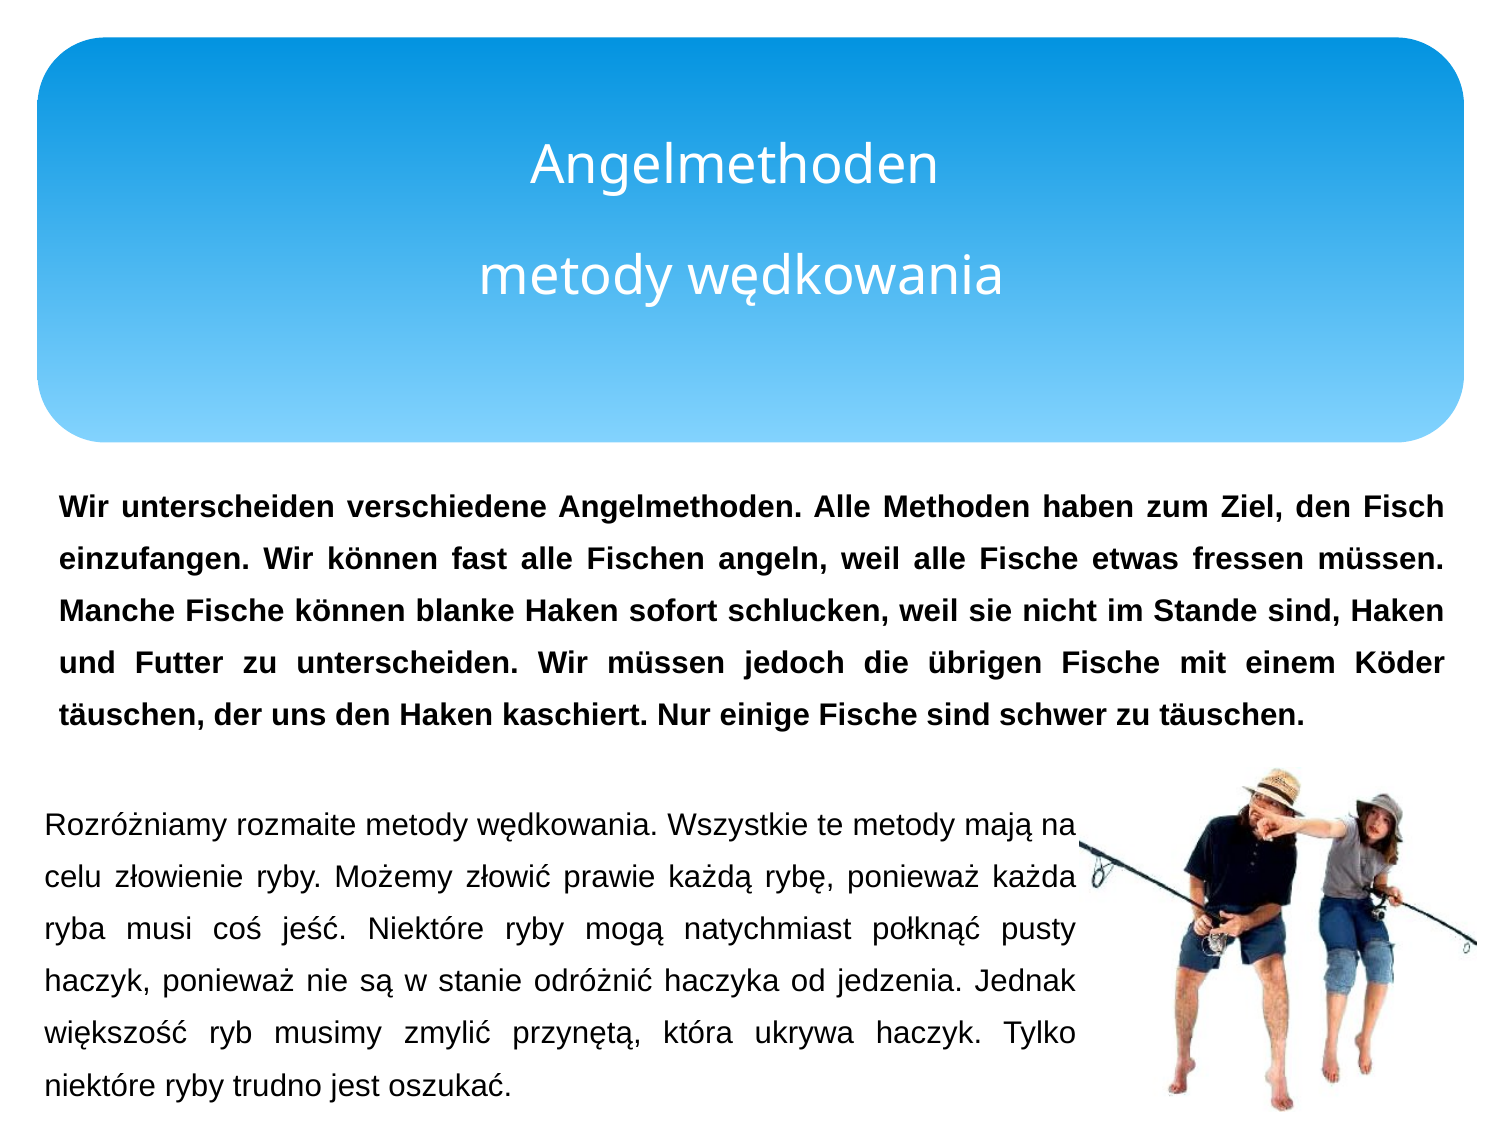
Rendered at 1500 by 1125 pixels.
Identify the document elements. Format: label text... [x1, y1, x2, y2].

title Angelmethoden metody wędkowania [67, 104, 1418, 296]
picture [1079, 767, 1477, 1112]
text_box Rozróżniamy rozmaite metody wędkowania. Wszystkie te metody mają na celu złowienie ryby. Możemy złowić prawie każdą rybę, ponieważ każda ryba musi coś jeść. Niektóre ryby mogą natychmiast połknąć pusty haczyk, ponieważ nie są w stanie odróżnić haczyka od jedzenia. Jednak większość ryb musimy zmylić przynętą, która ukrywa haczyk. Tylko niektóre ryby trudno jest oszukać. [29, 782, 1079, 1093]
subtitle Wir unterscheiden verschiedene Angelmethoden. Alle Methoden haben zum Ziel, den Fisch einzufangen. Wir können fast alle Fischen angeln, weil alle Fische etwas fressen müssen. Manche Fische können blanke Haken sofort schlucken, weil sie nicht im Stande sind, Haken und Futter zu unterscheiden. Wir müssen jedoch die übrigen Fische mit einem Köder täuschen, der uns den Haken kaschiert. Nur einige Fische sind schwer zu täuschen. [59, 472, 1447, 732]
